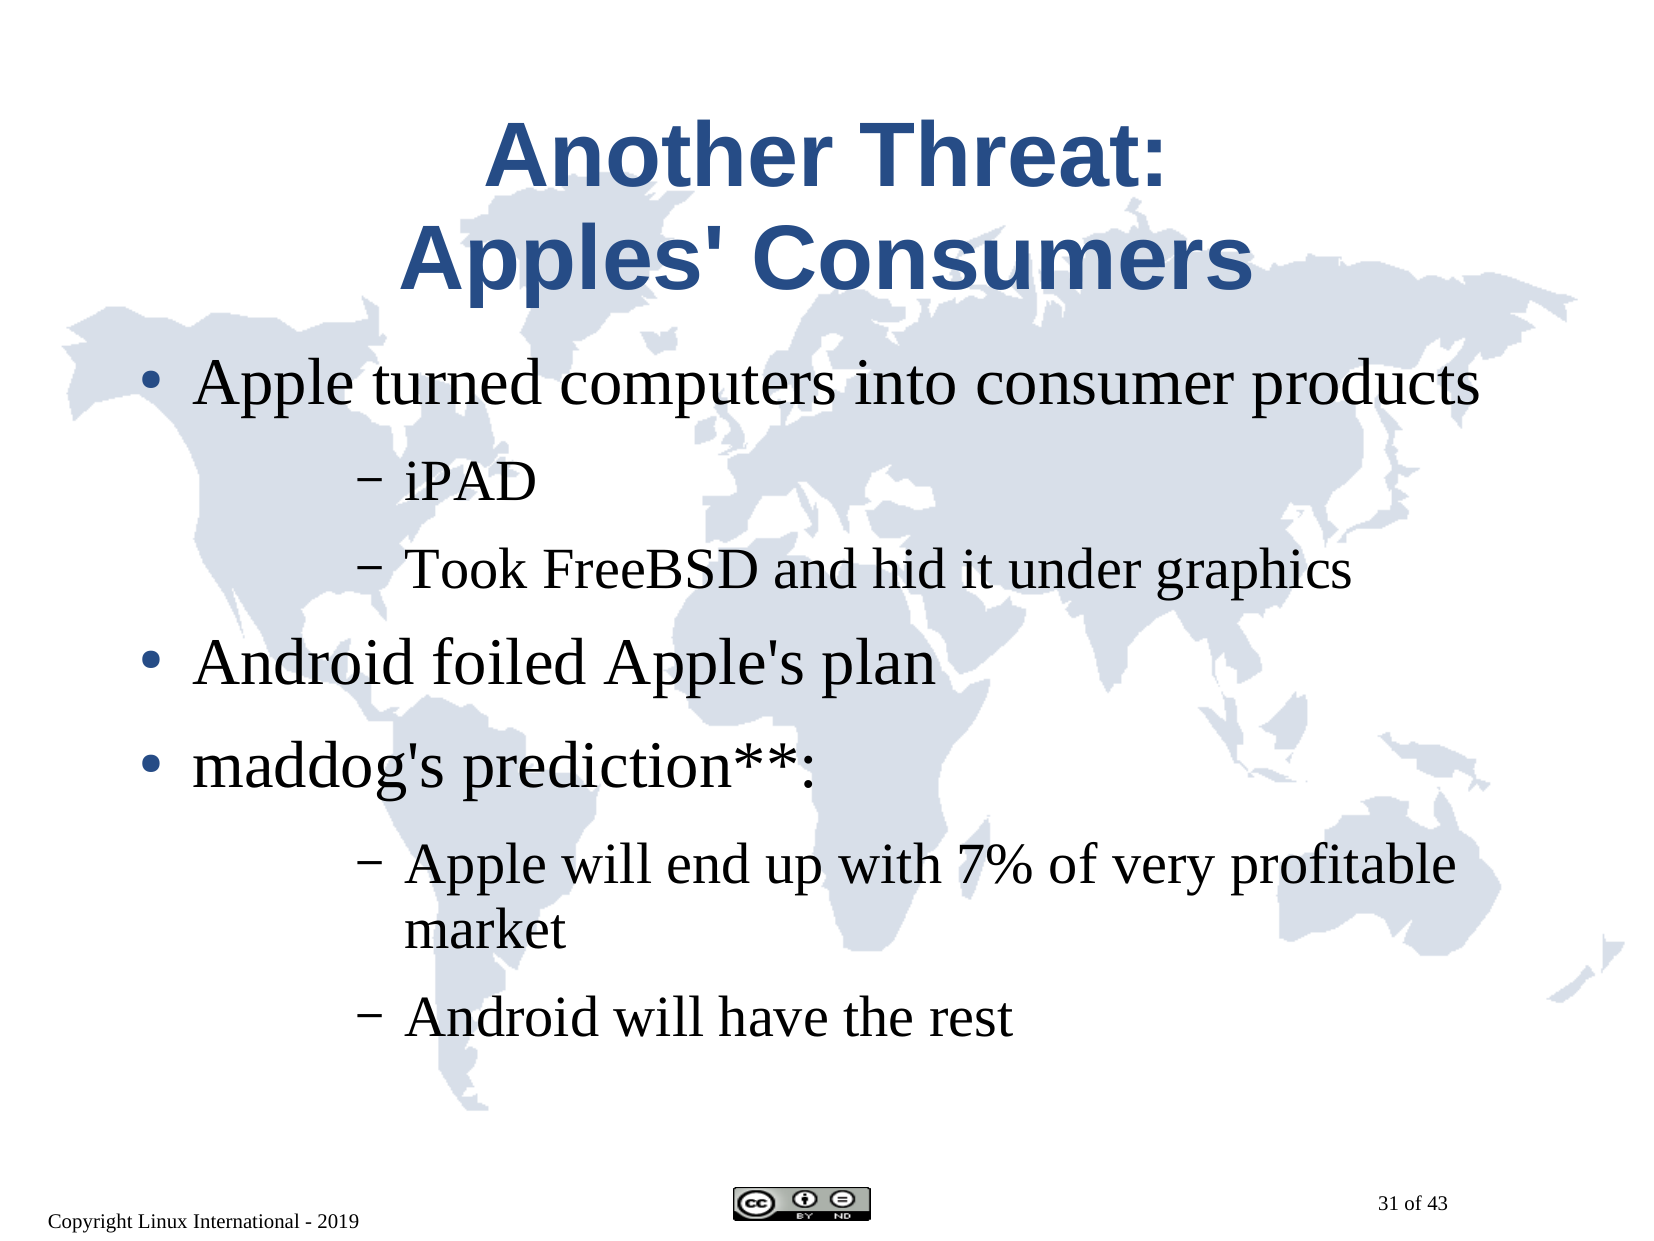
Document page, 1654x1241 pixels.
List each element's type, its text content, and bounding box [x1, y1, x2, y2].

list Apple turned computers into consumer products iPAD Took FreeBSD and hid it under graphics Android foiled Apple's plan maddog's prediction**: Apple will end up with 7% of very profitable market Android will have the rest [121, 344, 1533, 1065]
title Another Threat: Apples' Consumers [121, 102, 1533, 311]
picture [37, 91, 1653, 1147]
picture [733, 1187, 871, 1221]
